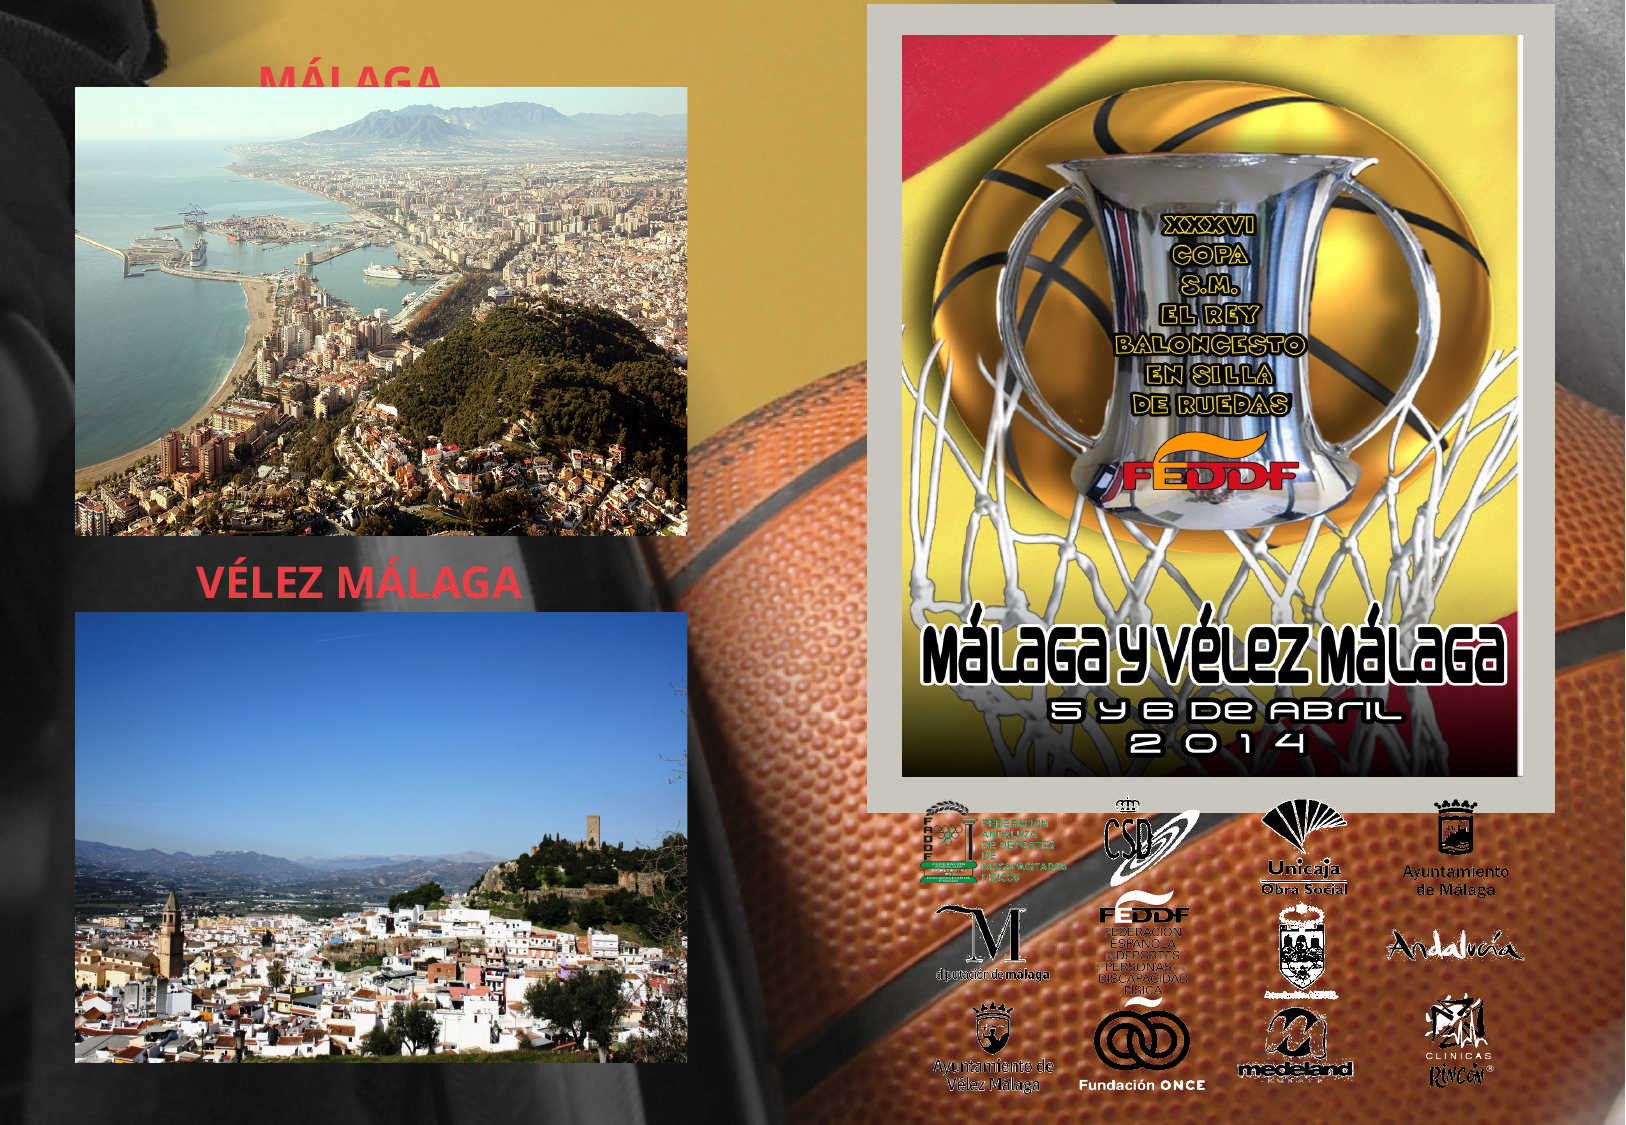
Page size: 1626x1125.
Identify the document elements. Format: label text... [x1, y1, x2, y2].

picture [0, 0, 1625, 1125]
title MÁLAGA [125, 0, 602, 87]
text_box VÉLEZ MÁLAGA [62, 525, 623, 638]
